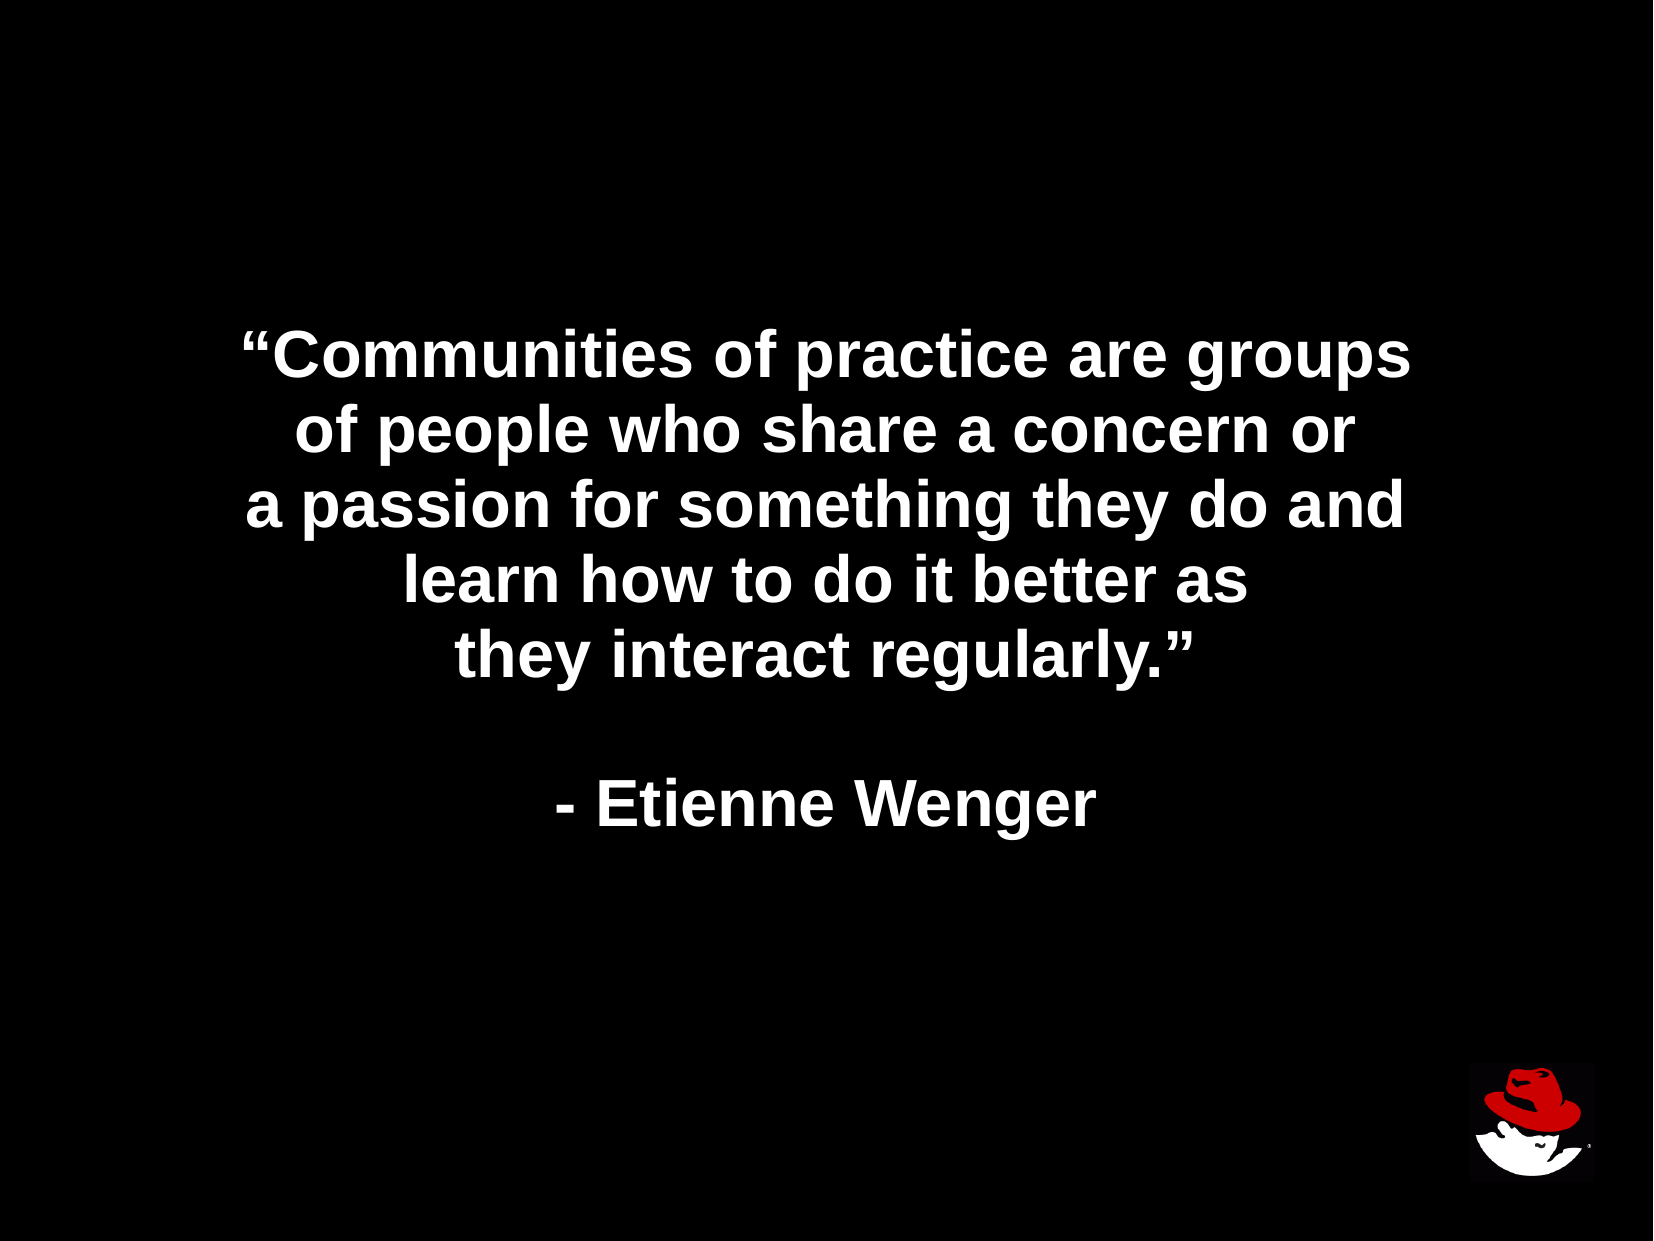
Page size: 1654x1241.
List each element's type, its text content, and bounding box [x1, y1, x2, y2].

picture [1470, 1063, 1594, 1182]
subtitle “Communities of practice are groups of people who share a concern or a passion for something they do and learn how to do it better as they interact regularly.” - Etienne Wenger [82, 49, 1571, 1109]
